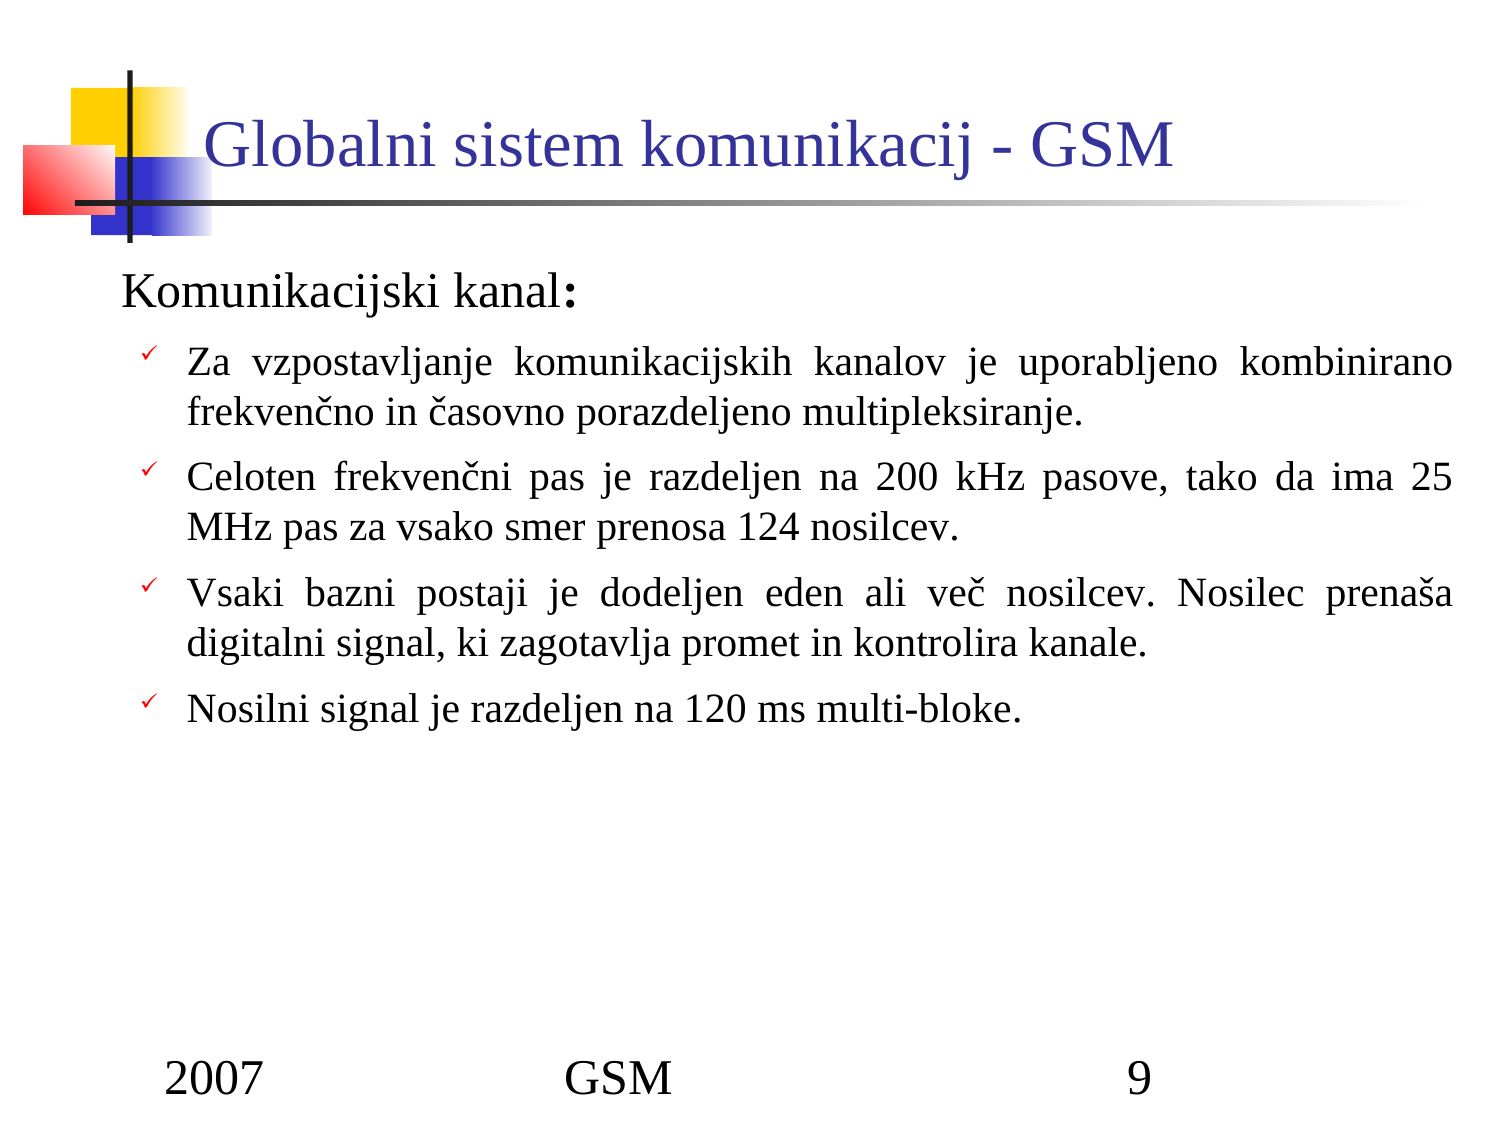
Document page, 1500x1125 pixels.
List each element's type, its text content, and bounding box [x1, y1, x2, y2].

list Komunikacijski kanal: Za vzpostavljanje komunikacijskih kanalov je uporabljeno kombinirano frekvenčno in časovno porazdeljeno multipleksiranje. Celoten frekvenčni pas je razdeljen na 200 kHz pasove, tako da ima 25 MHz pas za vsako smer prenosa 124 nosilcev. Vsaki bazni postaji je dodeljen eden ali več nosilcev. Nosilec prenaša digitalni signal, ki zagotavlja promet in kontrolira kanale. Nosilni signal je razdeljen na 120 ms multi-bloke. [50, 249, 1469, 963]
title Globalni sistem komunikacij - GSM [188, 92, 1468, 188]
